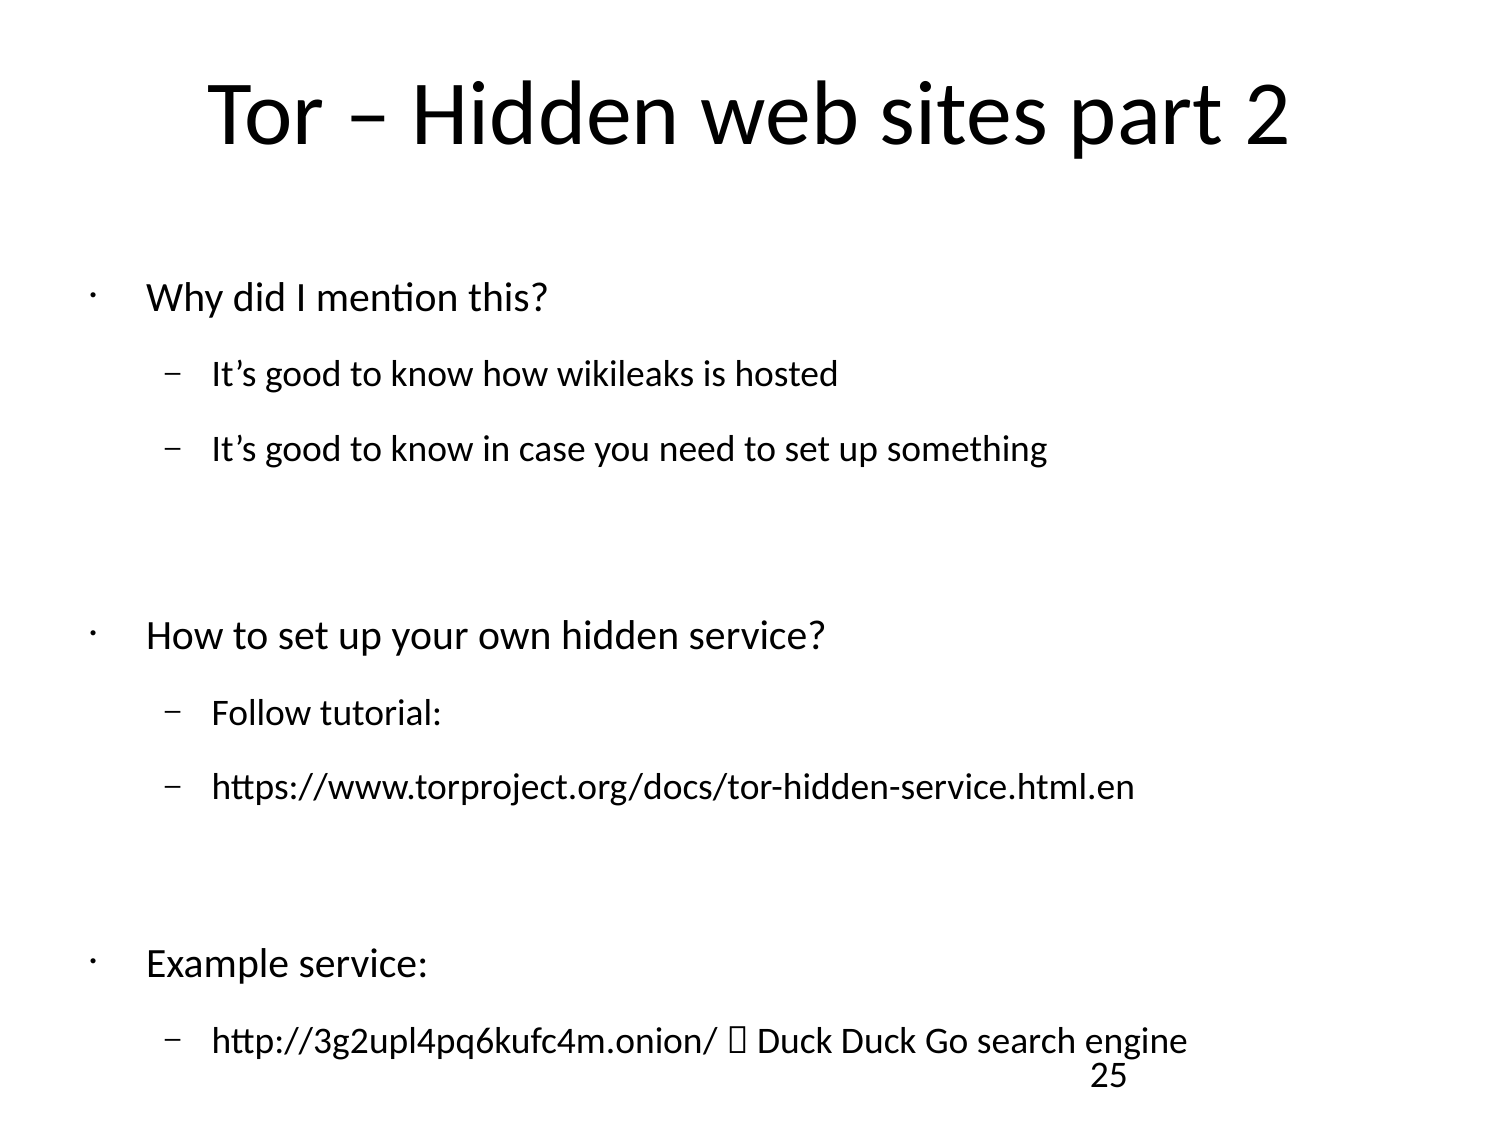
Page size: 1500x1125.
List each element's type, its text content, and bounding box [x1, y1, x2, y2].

list Why did I mention this? It’s good to know how wikileaks is hosted It’s good to know in case you need to set up something How to set up your own hidden service? Follow tutorial: https://www.torproject.org/docs/tor-hidden-service.html.en Example service: http://3g2upl4pq6kufc4m.onion/  Duck Duck Go search engine [75, 262, 1425, 1005]
slide_number <number> [1074, 1042, 1425, 1103]
title Tor – Hidden web sites part 2 [75, 45, 1425, 233]
